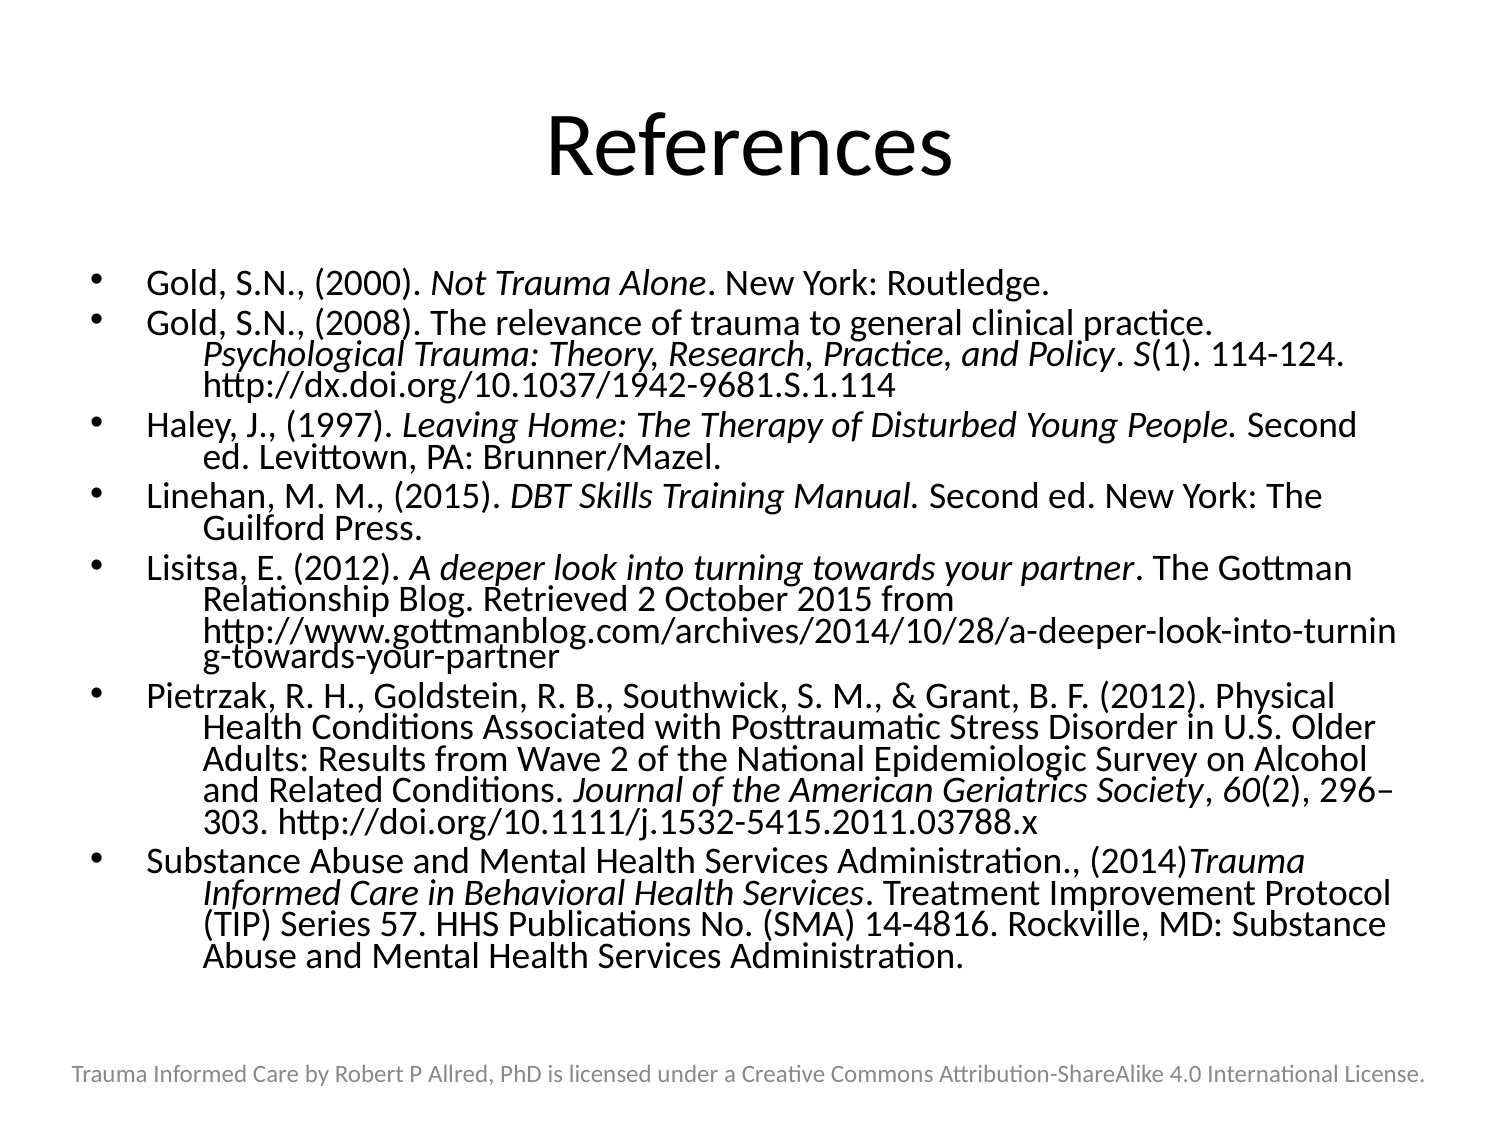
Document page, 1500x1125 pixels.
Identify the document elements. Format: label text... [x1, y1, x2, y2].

title References [75, 45, 1426, 233]
text_box Trauma Informed Care by Robert P Allred, PhD is licensed under a Creative Commons Attribution-ShareAlike 4.0 International License. [50, 1042, 1451, 1103]
list Gold, S.N., (2000). Not Trauma Alone. New York: Routledge. Gold, S.N., (2008). The relevance of trauma to general clinical practice. Psychological Trauma: Theory, Research, Practice, and Policy. S(1). 114-124. http://dx.doi.org/10.1037/1942-9681.S.1.114 Haley, J., (1997). Leaving Home: The Therapy of Disturbed Young People. Second ed. Levittown, PA: Brunner/Mazel. Linehan, M. M., (2015). DBT Skills Training Manual. Second ed. New York: The Guilford Press. Lisitsa, E. (2012). A deeper look into turning towards your partner. The Gottman Relationship Blog. Retrieved 2 October 2015 from http://www.gottmanblog.com/archives/2014/10/28/a-deeper-look-into-turning-towards-your-partner Pietrzak, R. H., Goldstein, R. B., Southwick, S. M., & Grant, B. F. (2012). Physical Health Conditions Associated with Posttraumatic Stress Disorder in U.S. Older Adults: Results from Wave 2 of the National Epidemiologic Survey on Alcohol and Related Conditions. Journal of the American Geriatrics Society, 60(2), 296–303. http://doi.org/10.1111/j.1532-5415.2011.03788.x Substance Abuse and Mental Health Services Administration., (2014)Trauma Informed Care in Behavioral Health Services. Treatment Improvement Protocol (TIP) Series 57. HHS Publications No. (SMA) 14-4816. Rockville, MD: Substance Abuse and Mental Health Services Administration. [75, 262, 1426, 1005]
